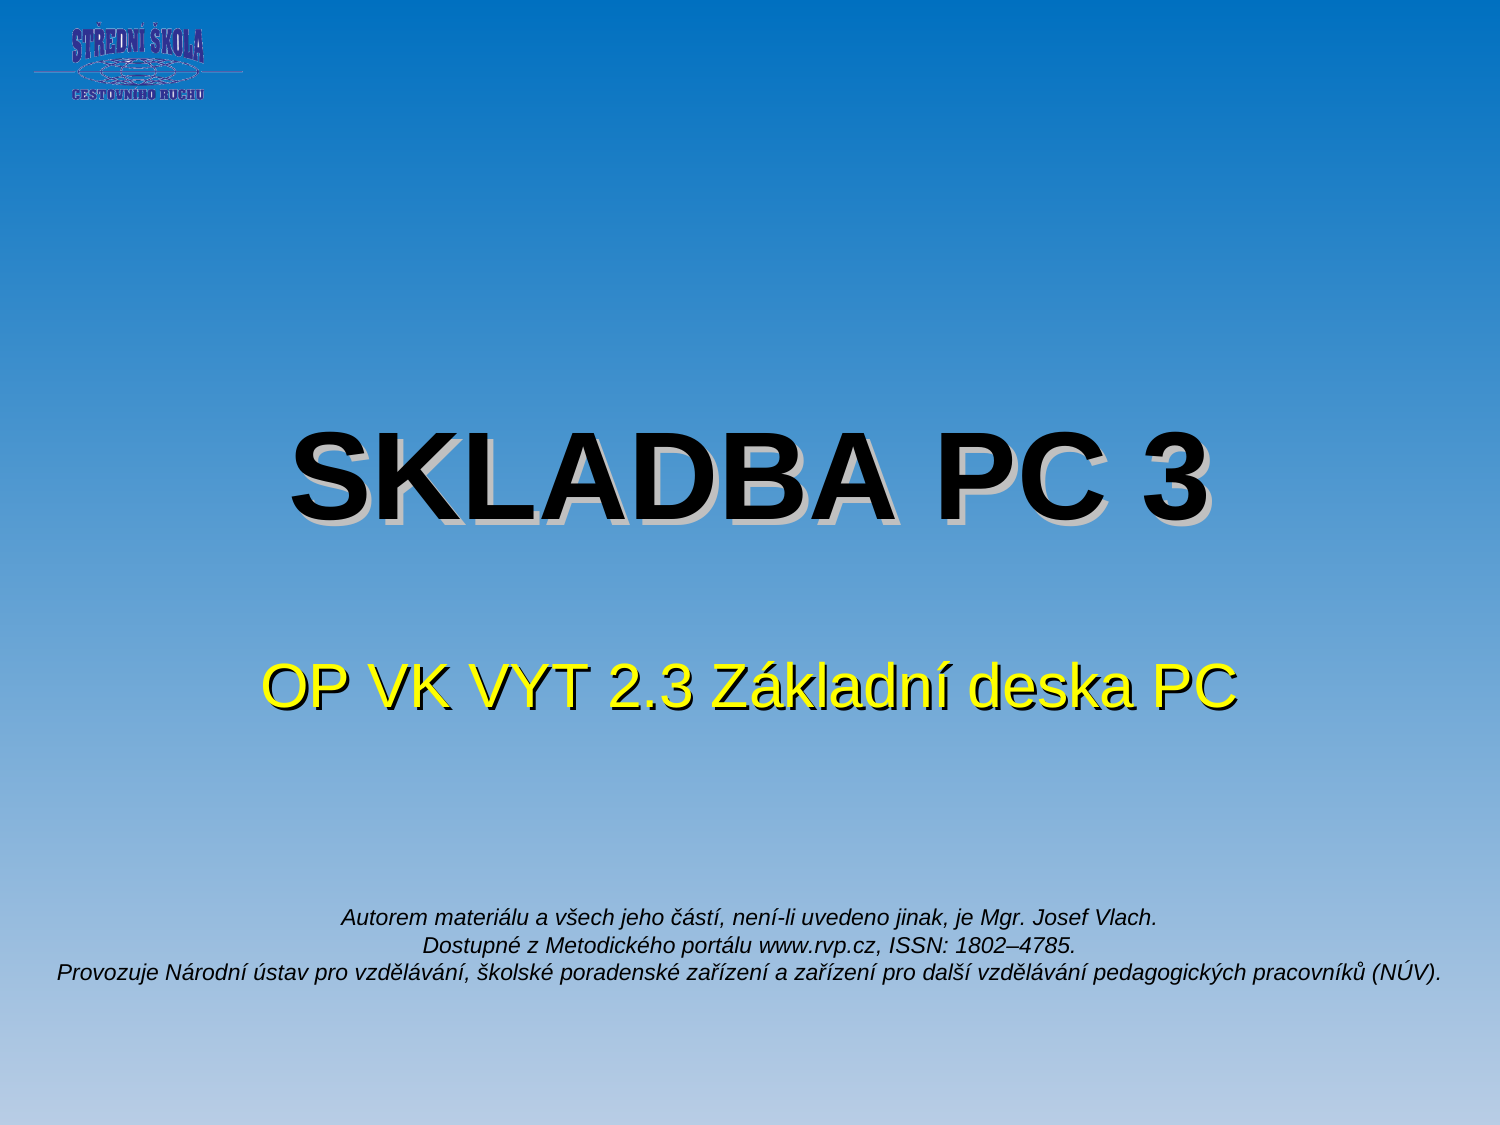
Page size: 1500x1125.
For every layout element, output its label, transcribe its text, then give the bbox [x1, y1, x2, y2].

text_box OP VK VYT 2.3 Základní deska PC [225, 637, 1276, 776]
title SKLADBA PC 3 [112, 349, 1388, 591]
text_box Autorem materiálu a všech jeho částí, není-li uvedeno jinak, je Mgr. Josef Vlach. Dostupné z Metodického portálu www.rvp.cz, ISSN: 1802–4785. Provozuje Národní ústav pro vzdělávání, školské poradenské zařízení a zařízení pro další vzdělávání pedagogických pracovníků (NÚV). [0, 895, 1500, 994]
picture [29, 18, 245, 108]
